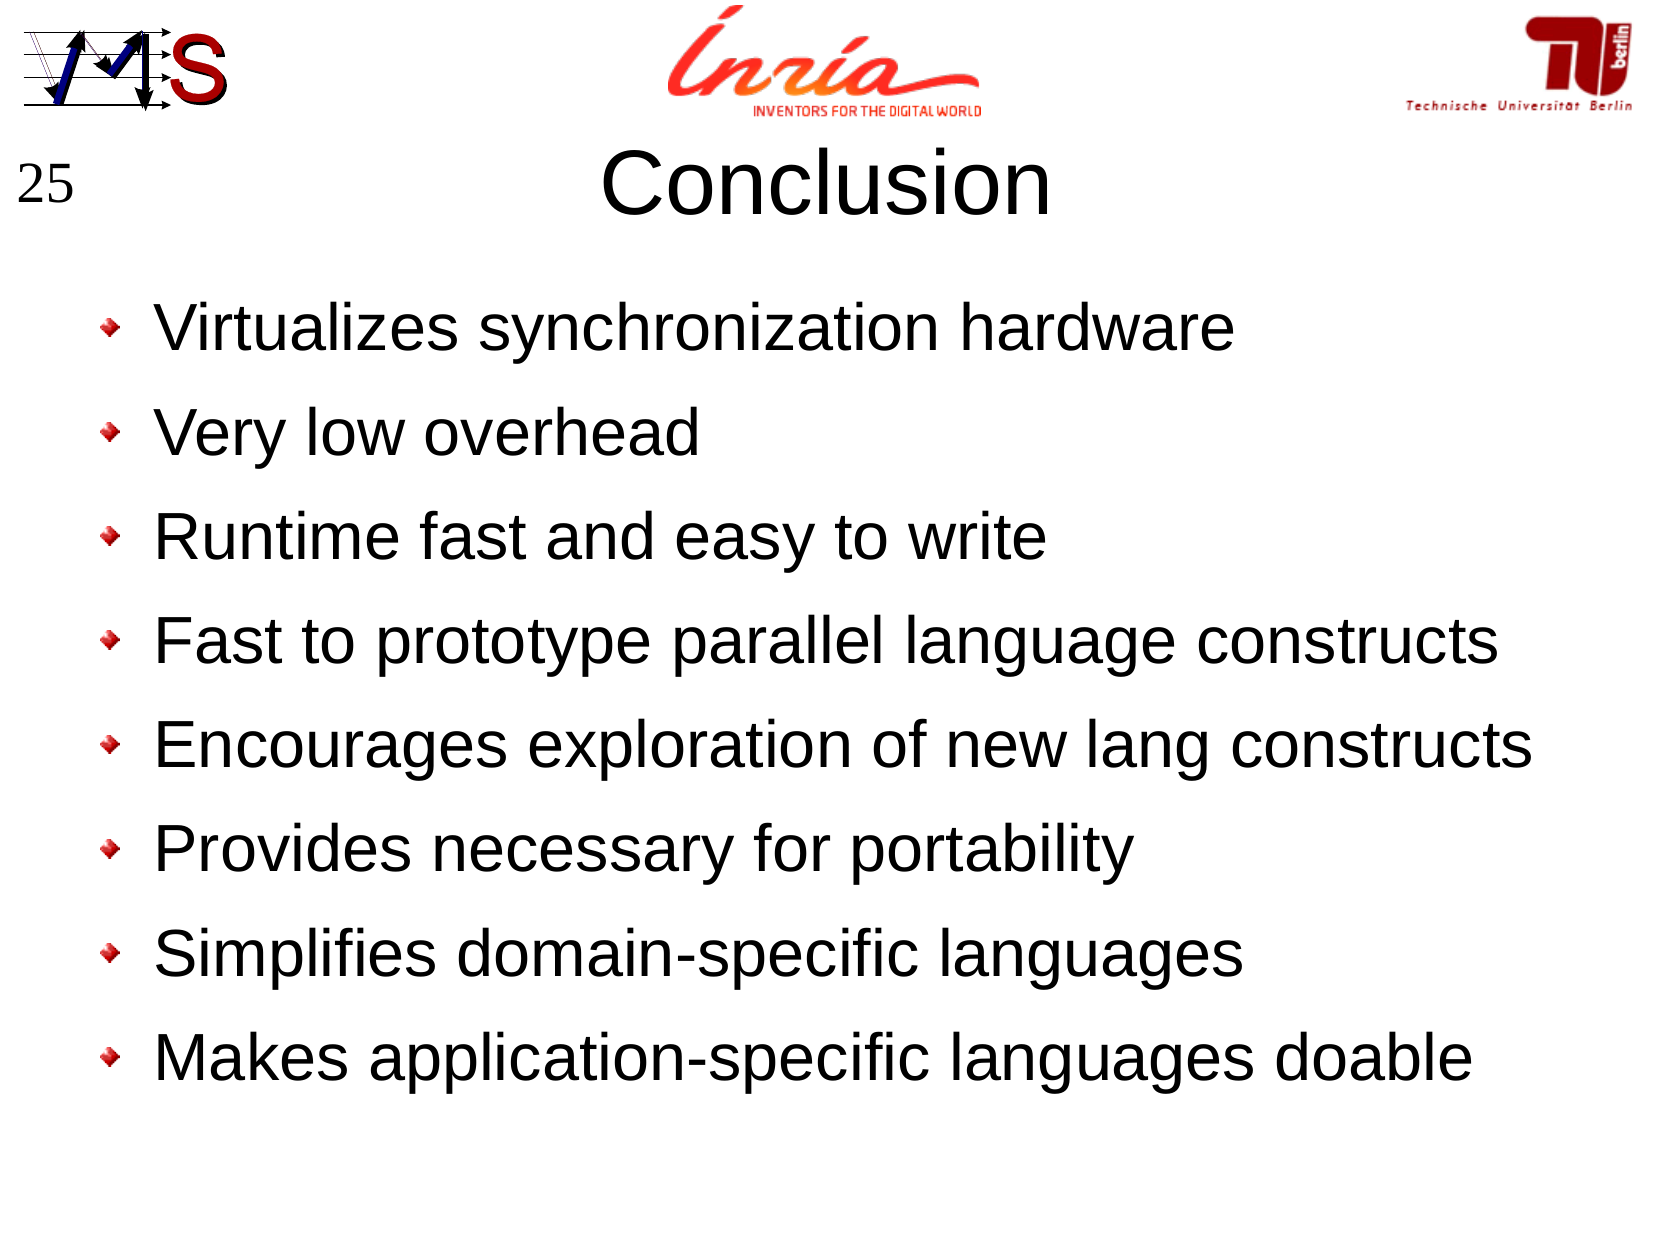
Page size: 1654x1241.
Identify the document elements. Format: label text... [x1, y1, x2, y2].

title Conclusion [82, 78, 1571, 287]
list Virtualizes synchronization hardware Very low overhead Runtime fast and easy to write Fast to prototype parallel language constructs Encourages exploration of new lang constructs Provides necessary for portability Simplifies domain-specific languages Makes application-specific languages doable [82, 290, 1571, 1109]
picture [1303, 5, 1646, 123]
picture [668, 5, 981, 78]
